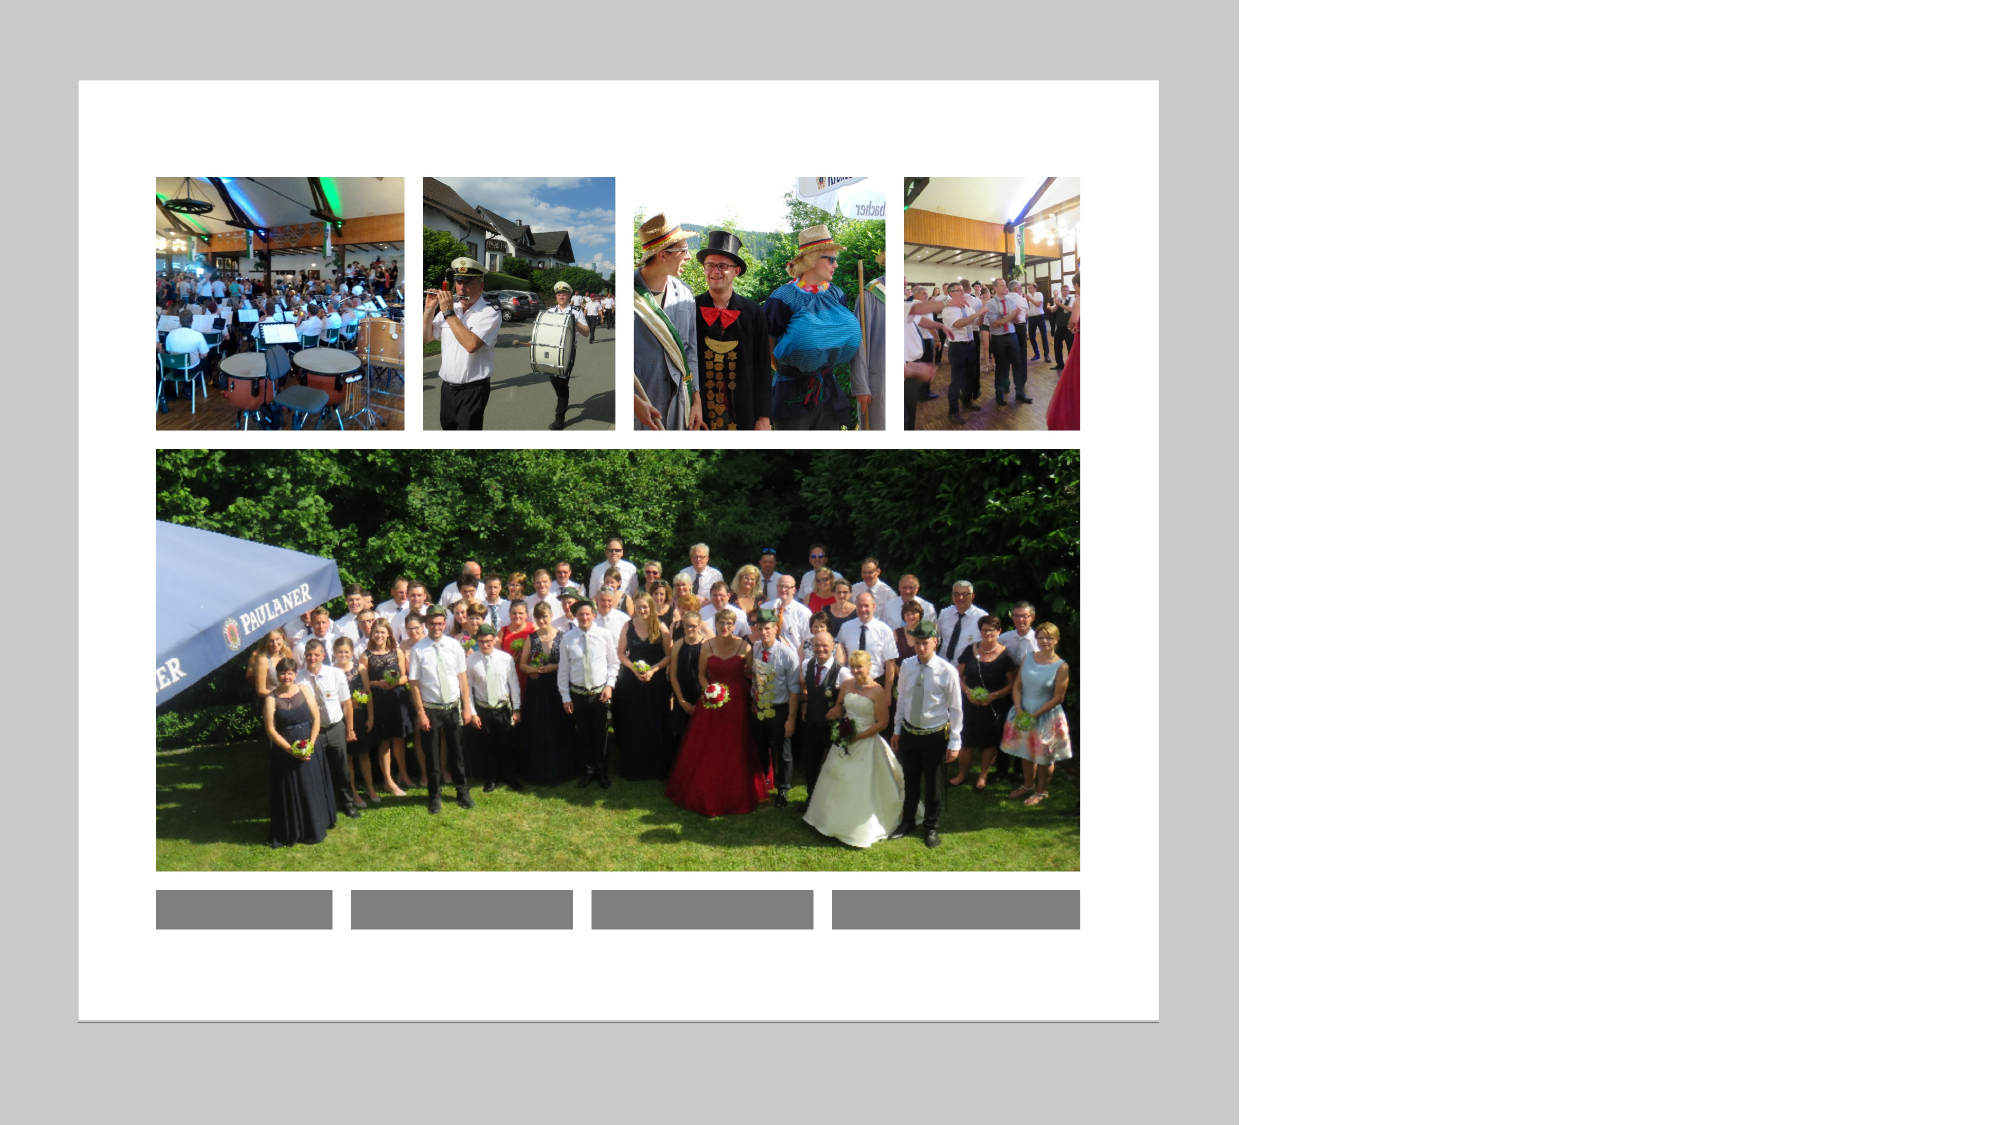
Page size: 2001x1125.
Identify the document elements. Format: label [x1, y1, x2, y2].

text_box [0, 0, 1239, 1125]
picture [156, 158, 1081, 948]
